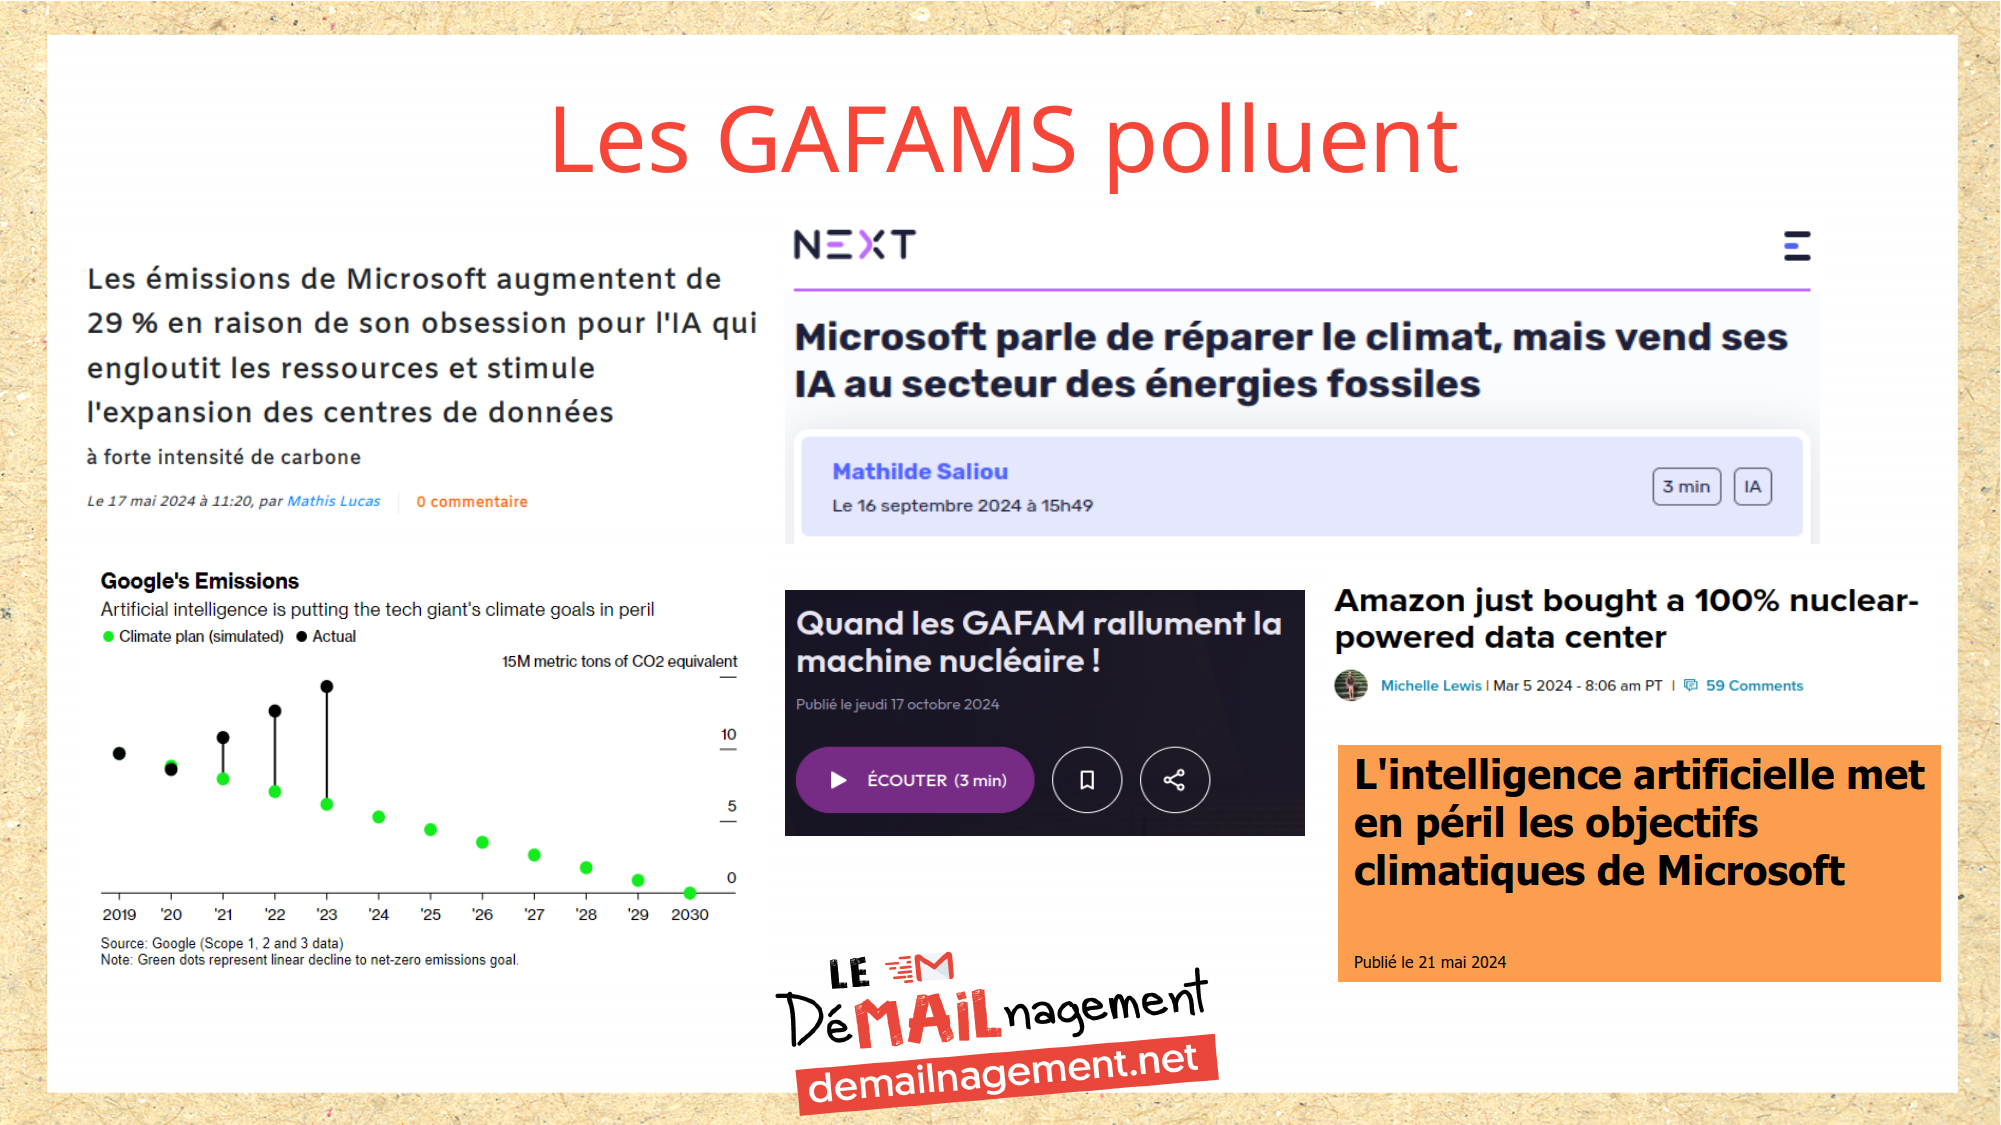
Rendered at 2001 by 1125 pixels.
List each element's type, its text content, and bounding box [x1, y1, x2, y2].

picture [0, 1, 2001, 1125]
title Les GAFAMS polluent [59, 33, 1950, 252]
